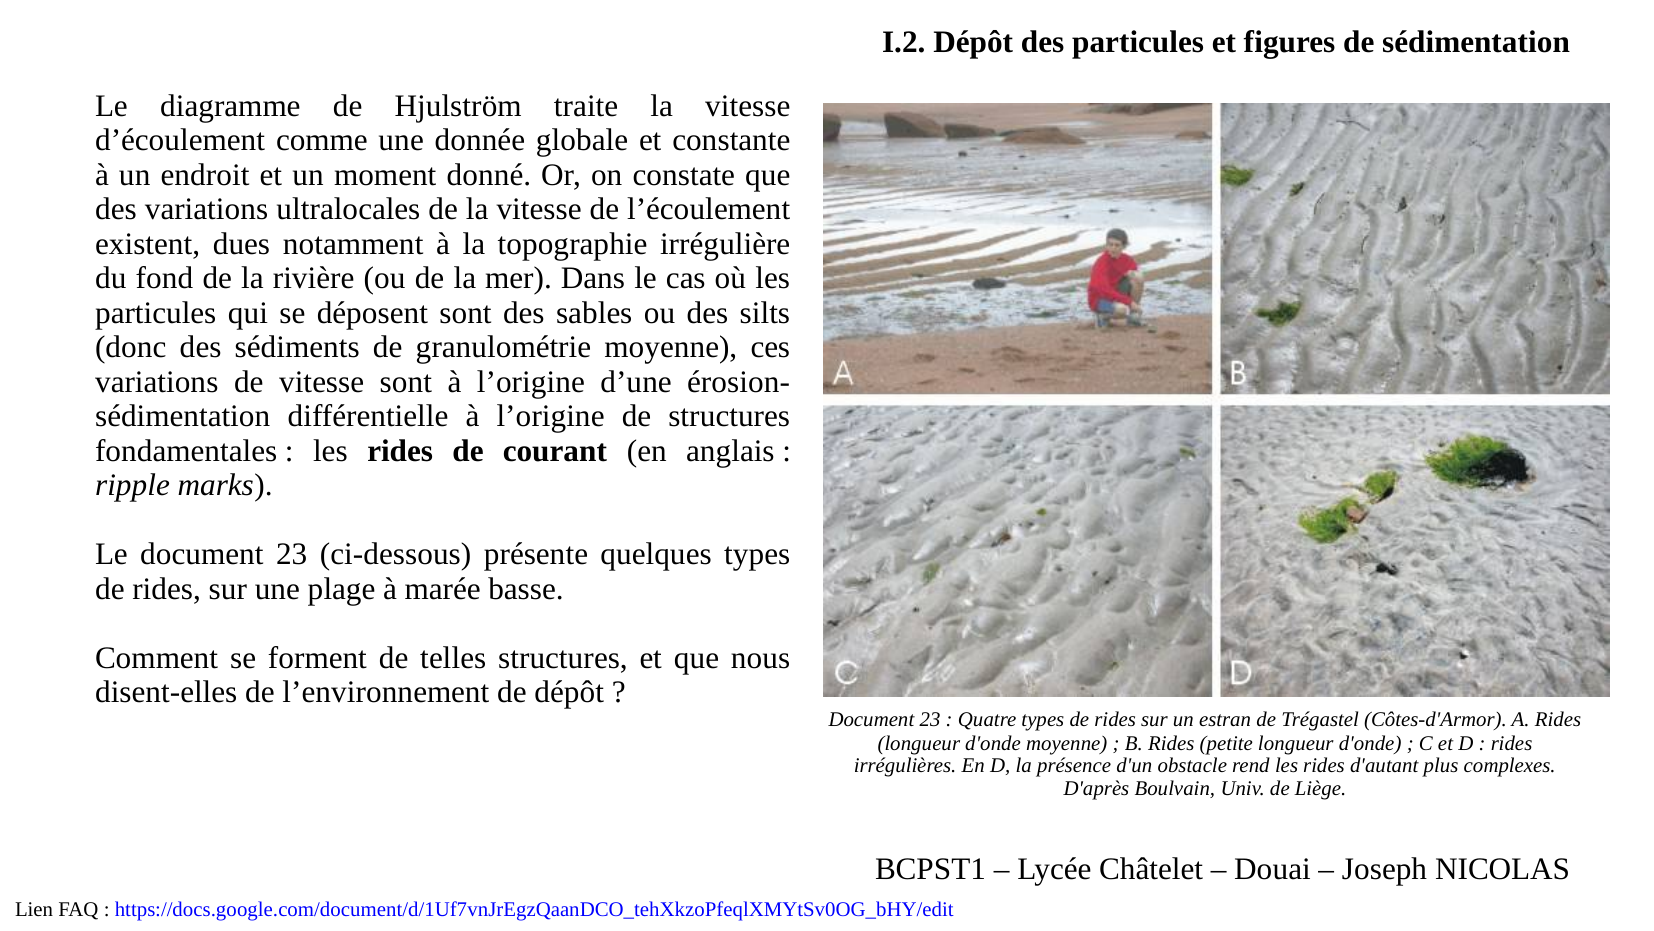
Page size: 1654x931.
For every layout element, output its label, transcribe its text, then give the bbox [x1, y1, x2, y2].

text_box Lien FAQ : https://docs.google.com/document/d/1Uf7vnJrEgzQaanDCO_tehXkzoPfeqlXMYtSv0OG_bHY/edit [0, 897, 993, 931]
text_box I.2. Dépôt des particules et figures de sédimentation [637, 5, 1571, 78]
picture [823, 103, 1610, 697]
text_box BCPST1 – Lycée Châtelet – Douai – Joseph NICOLAS [637, 832, 1571, 905]
text_box Le diagramme de Hjulström traite la vitesse d’écoulement comme une donnée globale et constante à un endroit et un moment donné. Or, on constate que des variations ultralocales de la vitesse de l’écoulement existent, dues notamment à la topographie irrégulière du fond de la rivière (ou de la mer). Dans le cas où les particules qui se déposent sont des sables ou des silts (donc des sédiments de granulométrie moyenne), ces variations de vitesse sont à l’origine d’une érosion-sédimentation différentielle à l’origine de structures fondamentales : les rides de courant (en anglais : ripple marks). Le document 23 (ci-dessous) présente quelques types de rides, sur une plage à marée basse. Comment se forment de telles structures, et que nous disent-elles de l’environnement de dépôt ? [95, 88, 792, 710]
text_box Document 23 : Quatre types de rides sur un estran de Trégastel (Côtes-d'Armor). A. Rides (longueur d'onde moyenne) ; B. Rides (petite longueur d'onde) ; C et D : rides irrégulières. En D, la présence d'un obstacle rend les rides d'autant plus complexes. D'après Boulvain, Univ. de Liège. [826, 708, 1584, 815]
